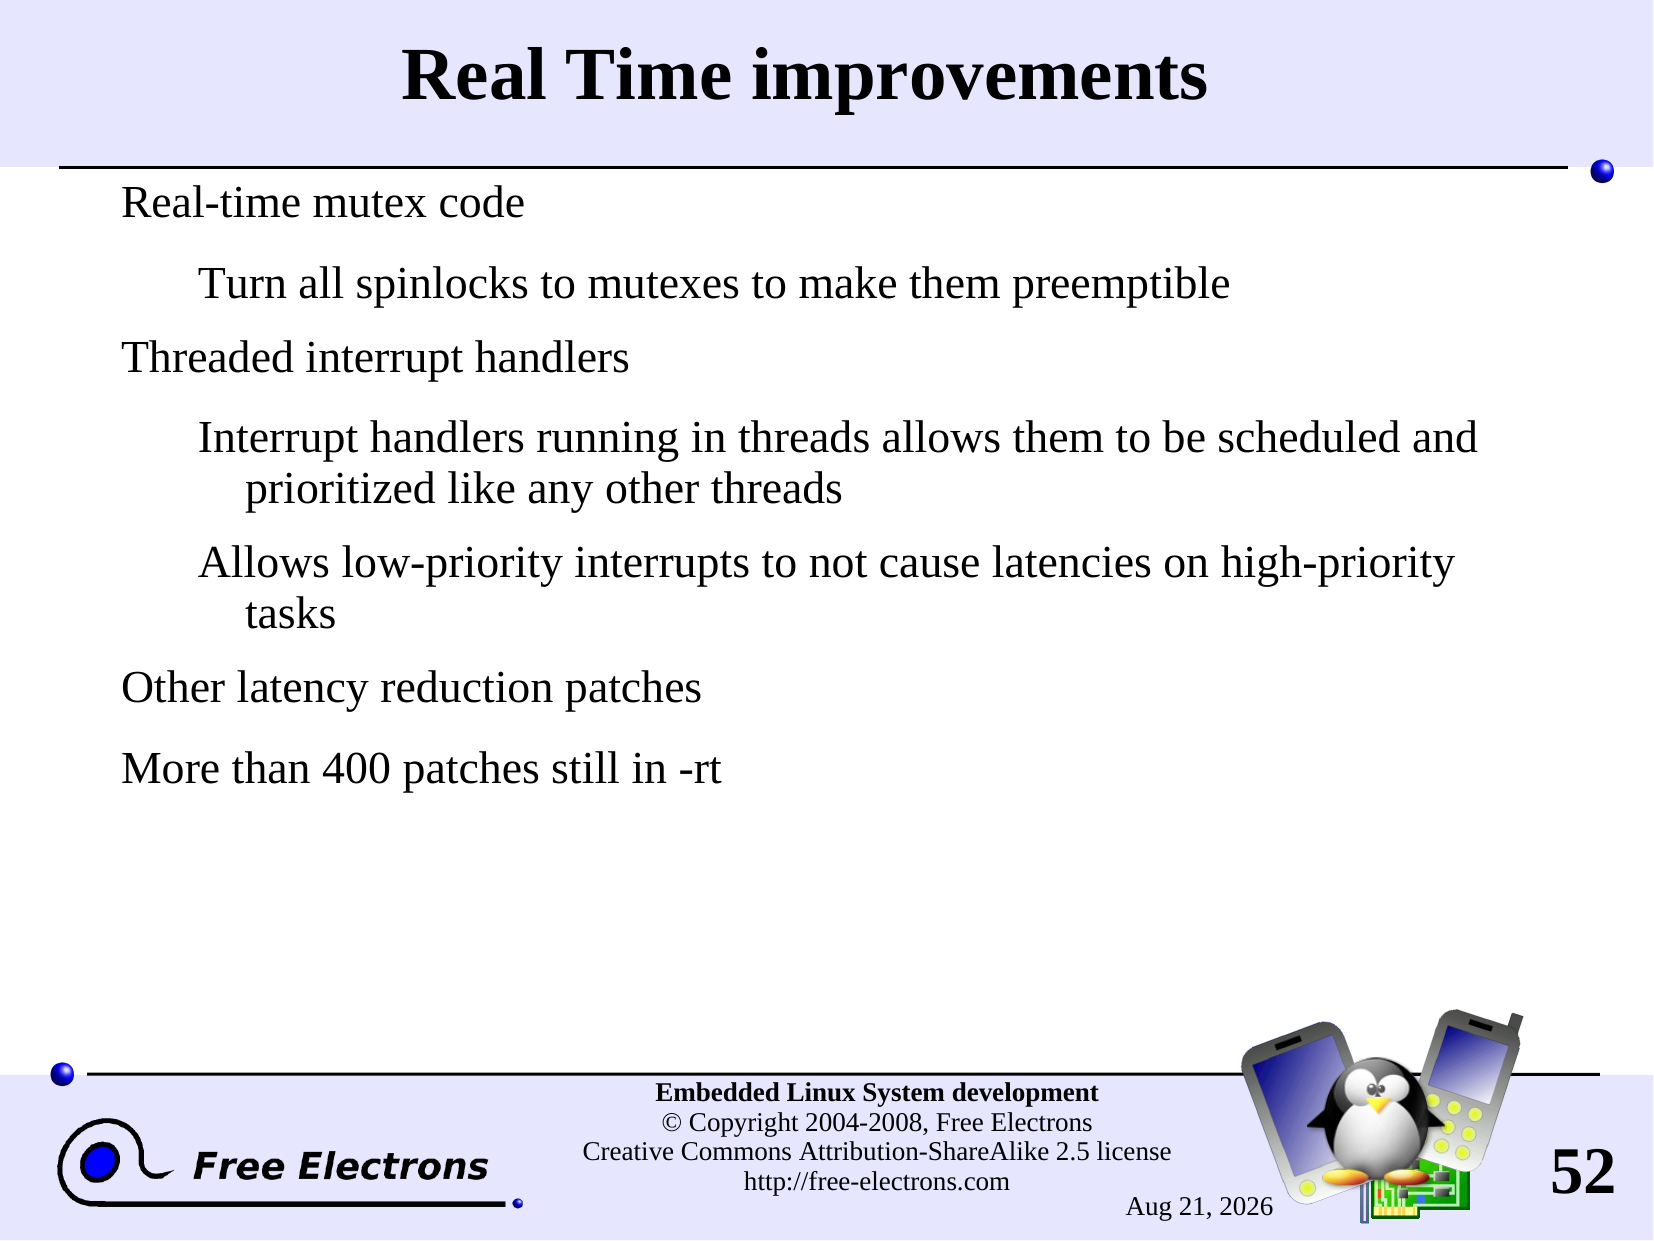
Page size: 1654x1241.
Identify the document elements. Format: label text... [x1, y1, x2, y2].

title Real Time improvements [60, 25, 1551, 124]
picture [50, 1107, 527, 1216]
list Real-time mutex code Turn all spinlocks to mutexes to make them preemptible Threaded interrupt handlers Interrupt handlers running in threads allows them to be scheduled and prioritized like any other threads Allows low-priority interrupts to not cause latencies on high-priority tasks Other latency reduction patches More than 400 patches still in -rt [103, 177, 1516, 1027]
picture [1225, 1007, 1538, 1241]
